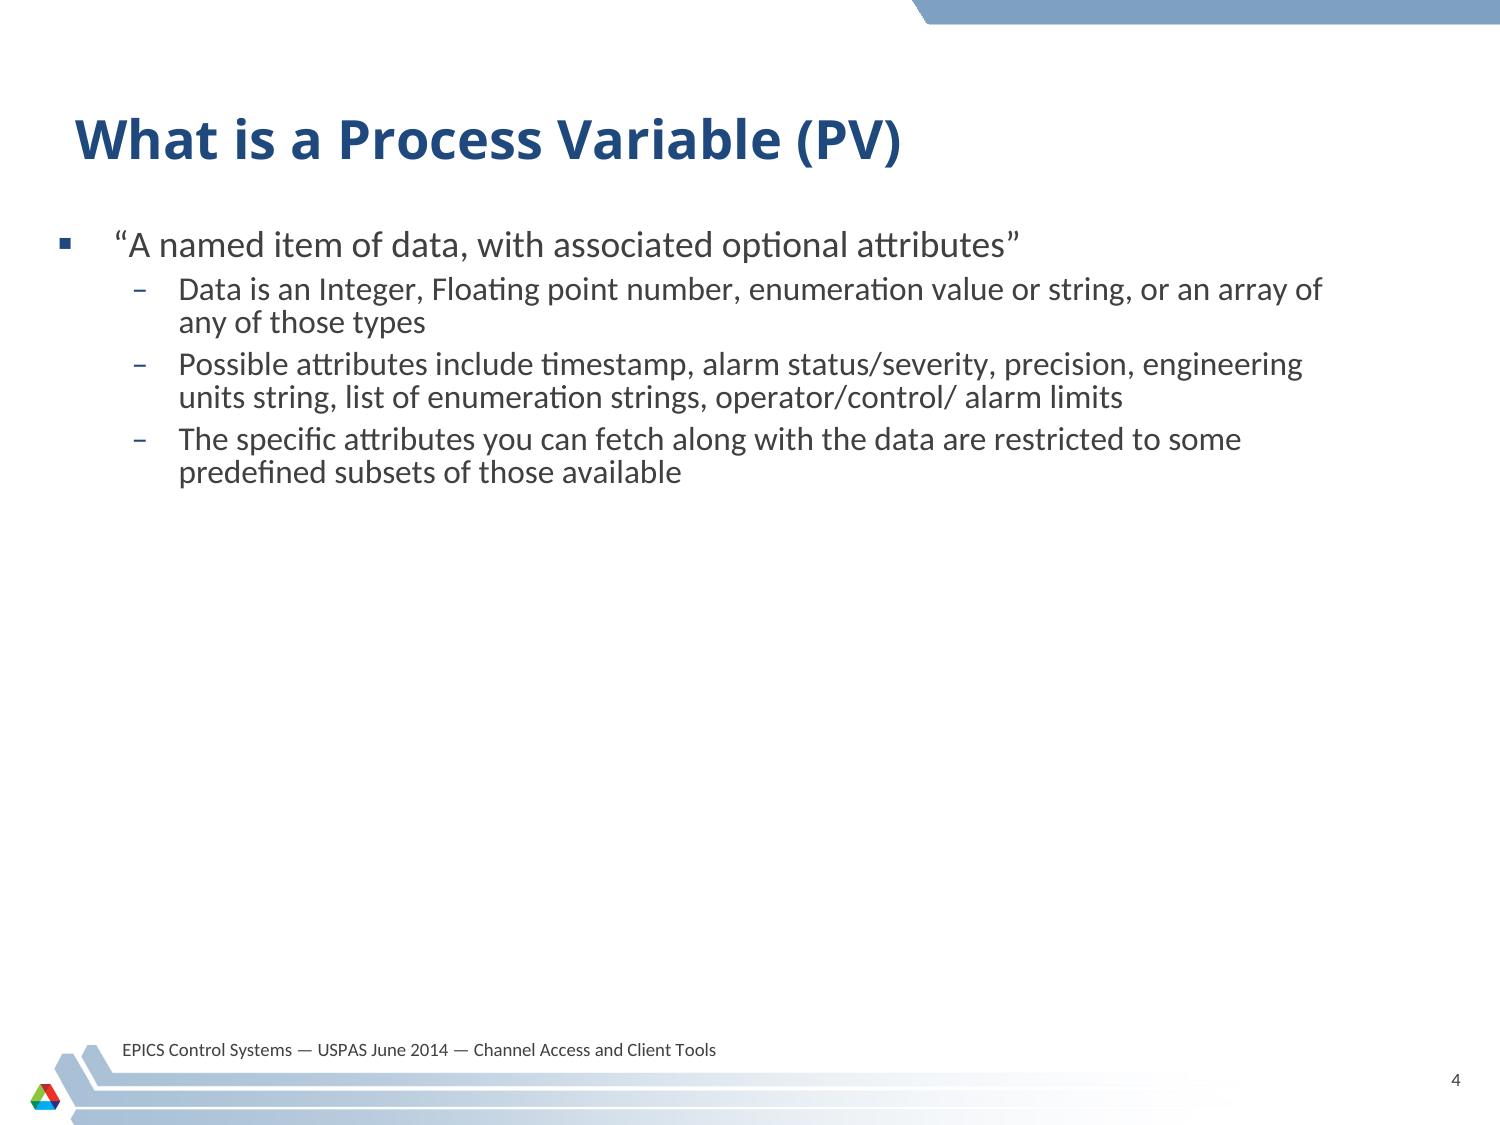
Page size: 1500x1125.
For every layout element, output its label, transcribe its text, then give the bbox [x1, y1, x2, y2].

picture [0, 0, 1500, 26]
list “A named item of data, with associated optional attributes” Data is an Integer, Floating point number, enumeration value or string, or an array of any of those types Possible attributes include timestamp, alarm status/severity, precision, engineering units string, list of enumeration strings, operator/control/ alarm limits The specific attributes you can fetch along with the data are restricted to some predefined subsets of those available [56, 229, 1359, 725]
picture [0, 1037, 1500, 1125]
title What is a Process Variable (PV) [75, 45, 1426, 233]
